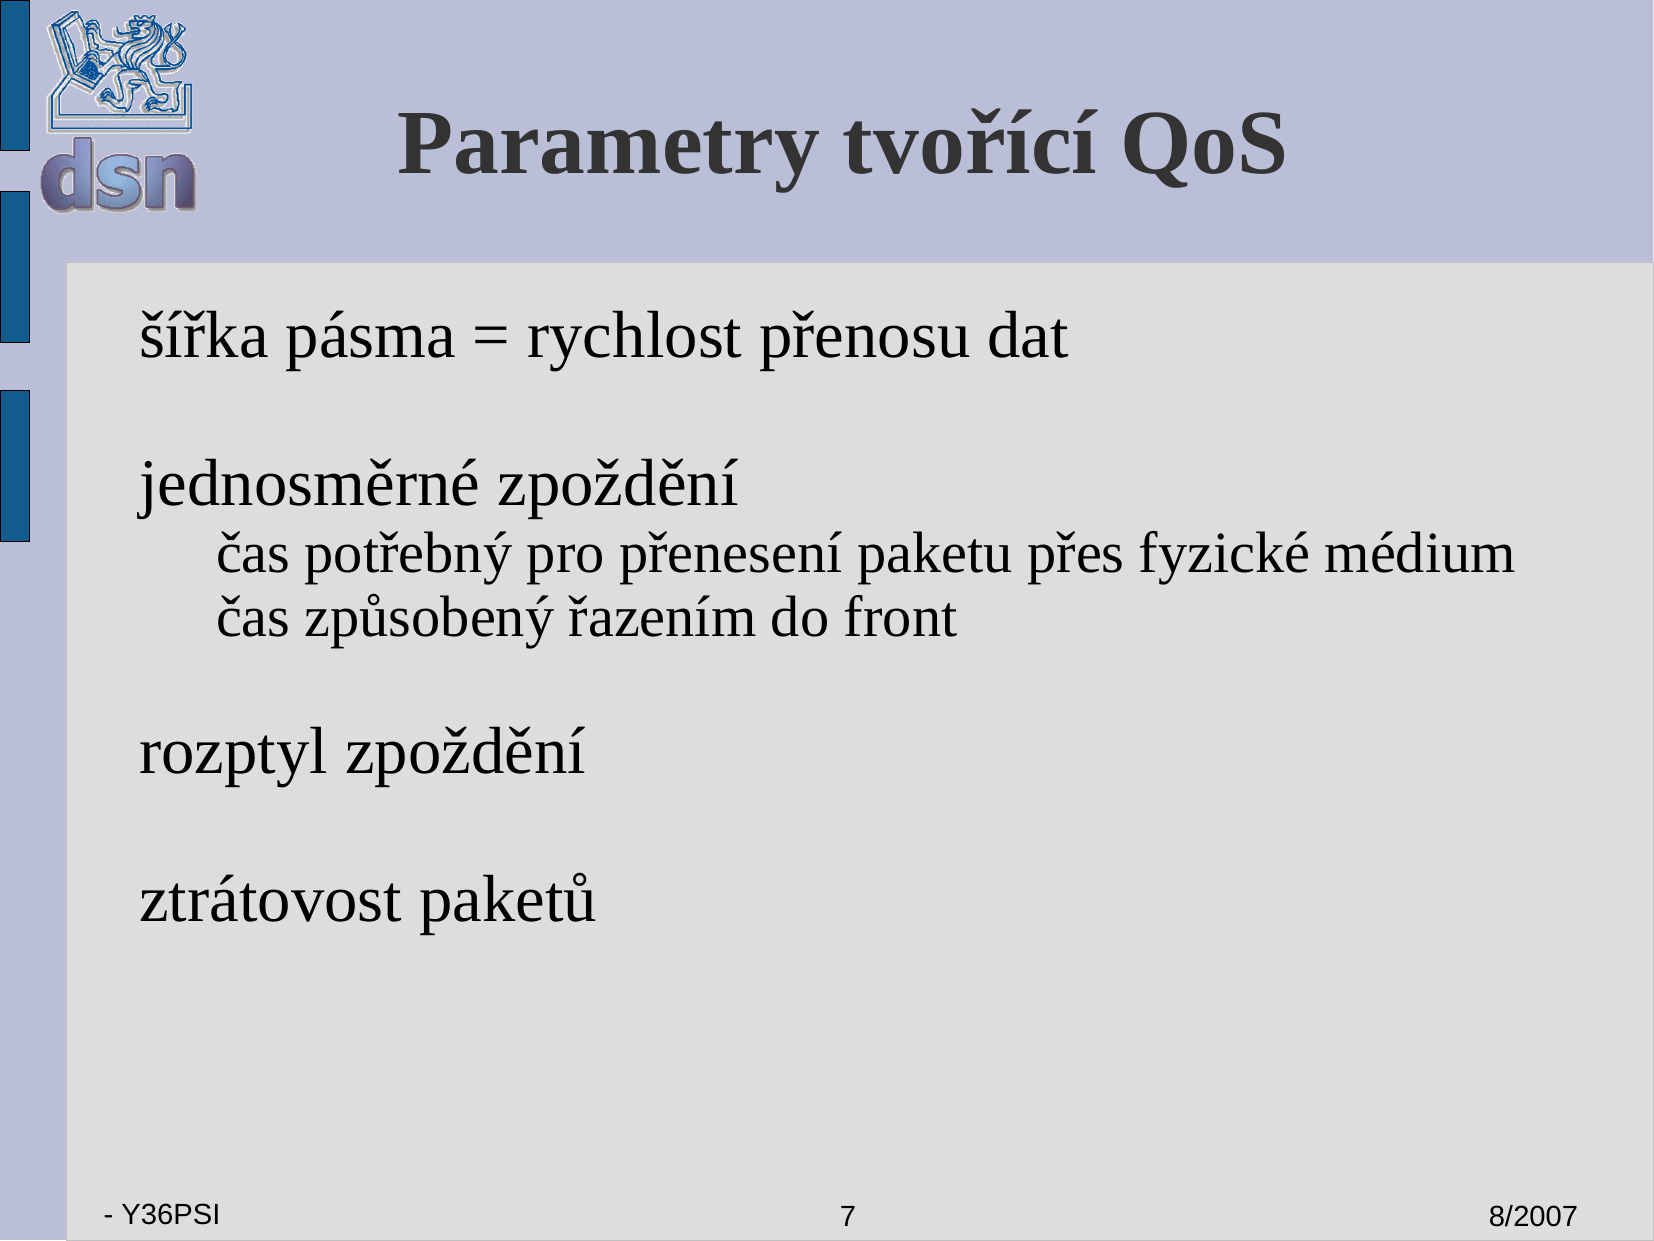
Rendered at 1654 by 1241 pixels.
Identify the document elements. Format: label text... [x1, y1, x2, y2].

list šířka pásma = rychlost přenosu dat jednosměrné zpoždění čas potřebný pro přenesení paketu přes fyzické médium čas způsobený řazením do front rozptyl zpoždění ztrátovost paketů [121, 297, 1623, 1126]
picture [10, 10, 223, 230]
title Parametry tvořící QoS [210, 38, 1478, 247]
